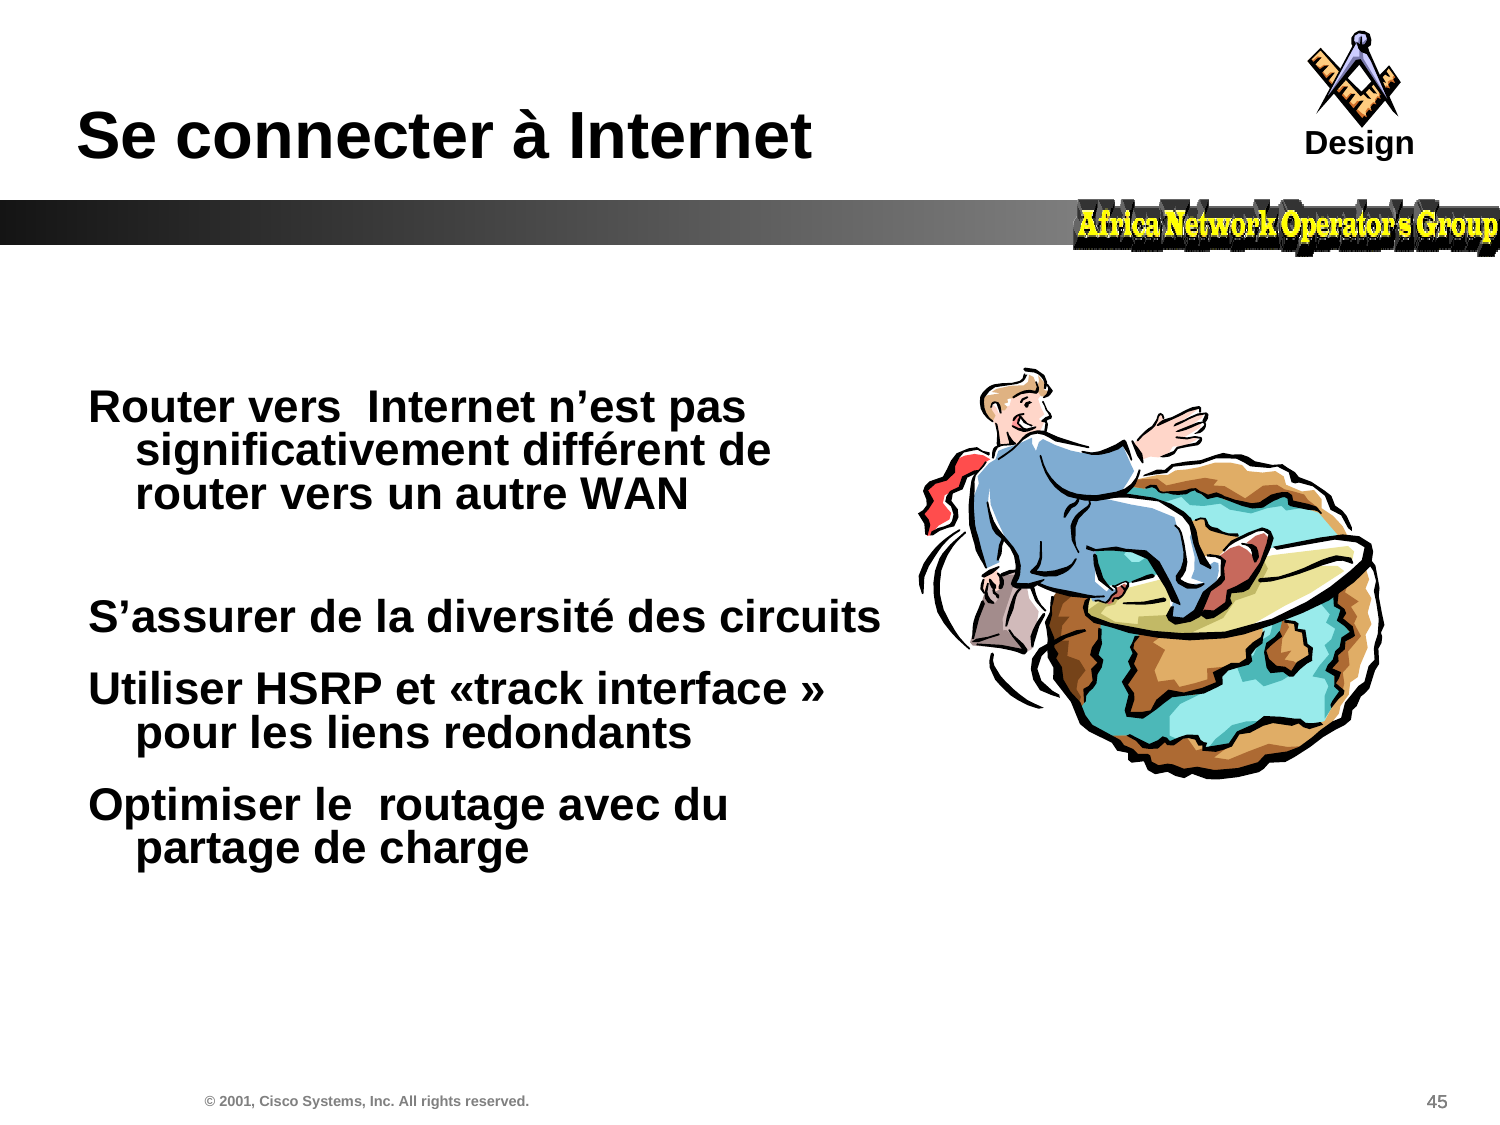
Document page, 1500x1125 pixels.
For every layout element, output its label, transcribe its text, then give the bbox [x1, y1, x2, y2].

title Se connecter à Internet [62, 41, 1314, 180]
picture [1307, 29, 1402, 118]
list Router vers Internet n’est pas significativement différent de router vers un autre WAN S’assurer de la diversité des circuits Utiliser HSRP et «track interface » pour les liens redondants Optimiser le routage avec du partage de charge [74, 336, 908, 923]
text_box Design [1292, 118, 1428, 168]
picture [917, 365, 1389, 784]
picture [1070, 180, 1500, 275]
